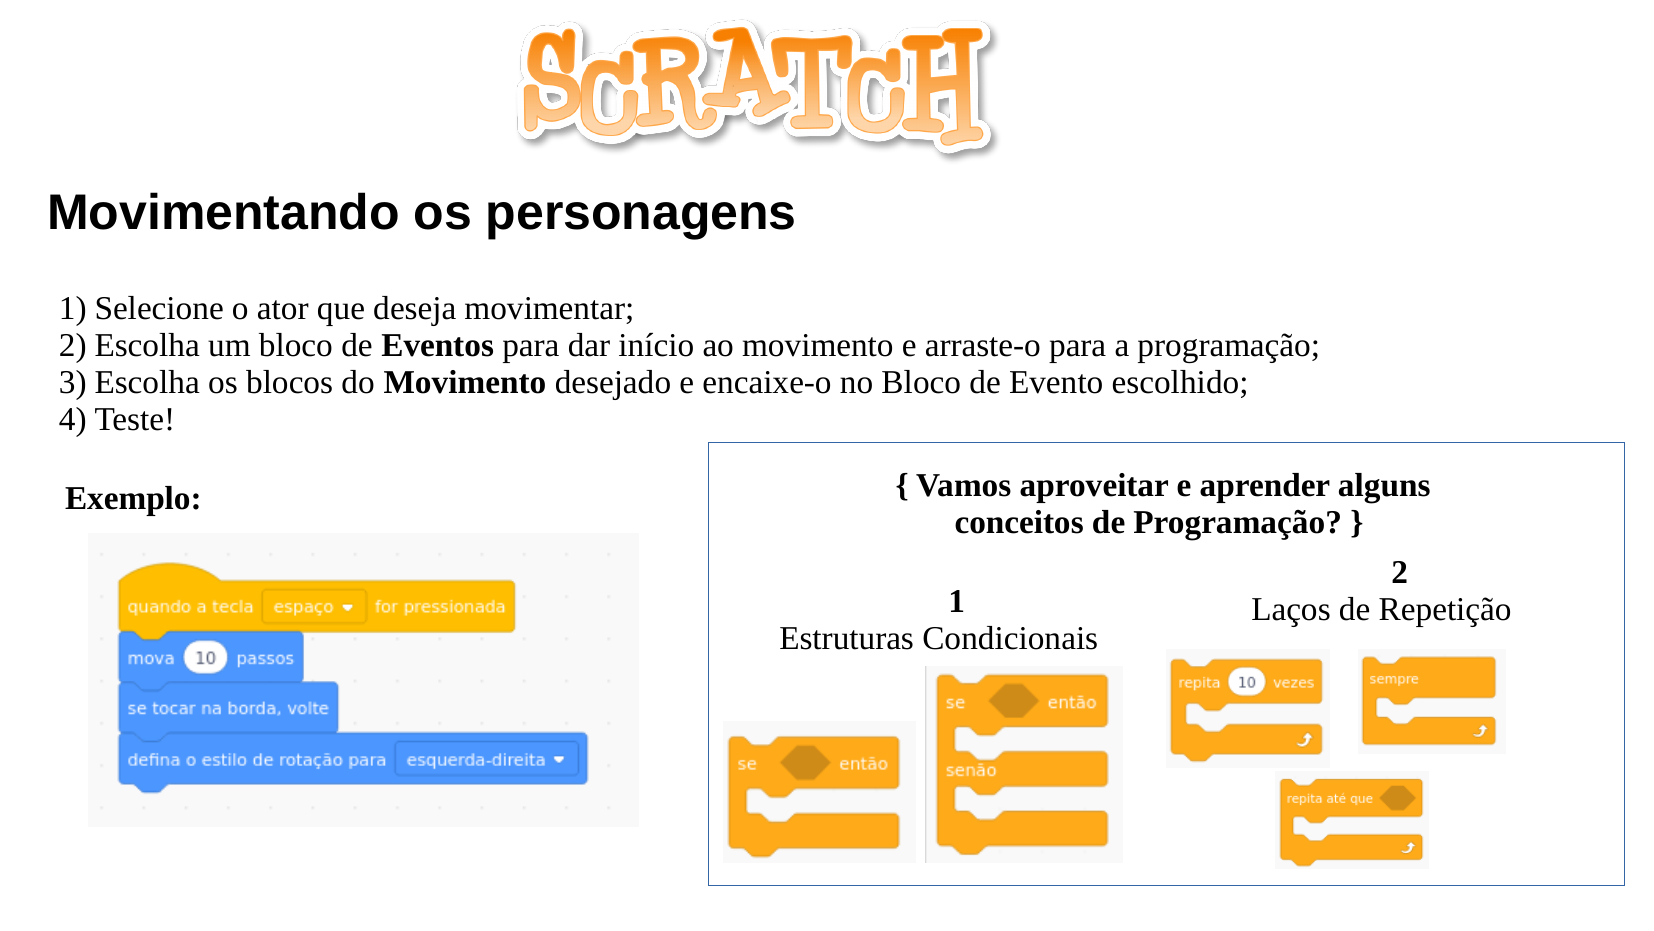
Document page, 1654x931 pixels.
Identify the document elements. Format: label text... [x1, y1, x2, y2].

text_box 1 Estruturas Condicionais [726, 582, 1152, 827]
picture [1166, 649, 1330, 768]
picture [88, 533, 639, 827]
picture [1358, 649, 1506, 754]
picture [723, 721, 916, 863]
picture [925, 666, 1123, 863]
text_box 2 Laços de Repetição [1169, 553, 1595, 650]
picture [1275, 771, 1429, 869]
text_box { Vamos aproveitar e aprender alguns conceitos de Programação? } [844, 466, 1447, 563]
text_box Exemplo: [29, 480, 278, 518]
picture [502, 3, 1019, 178]
title Movimentando os personagens [47, 134, 1536, 290]
subtitle Selecione o ator que deseja movimentar; Escolha um bloco de Eventos para dar início ao movimento e arraste-o para a programação; Escolha os blocos do Movimento desejado e encaixe-o no Bloco de Evento escolhido; Teste! [59, 289, 1548, 443]
